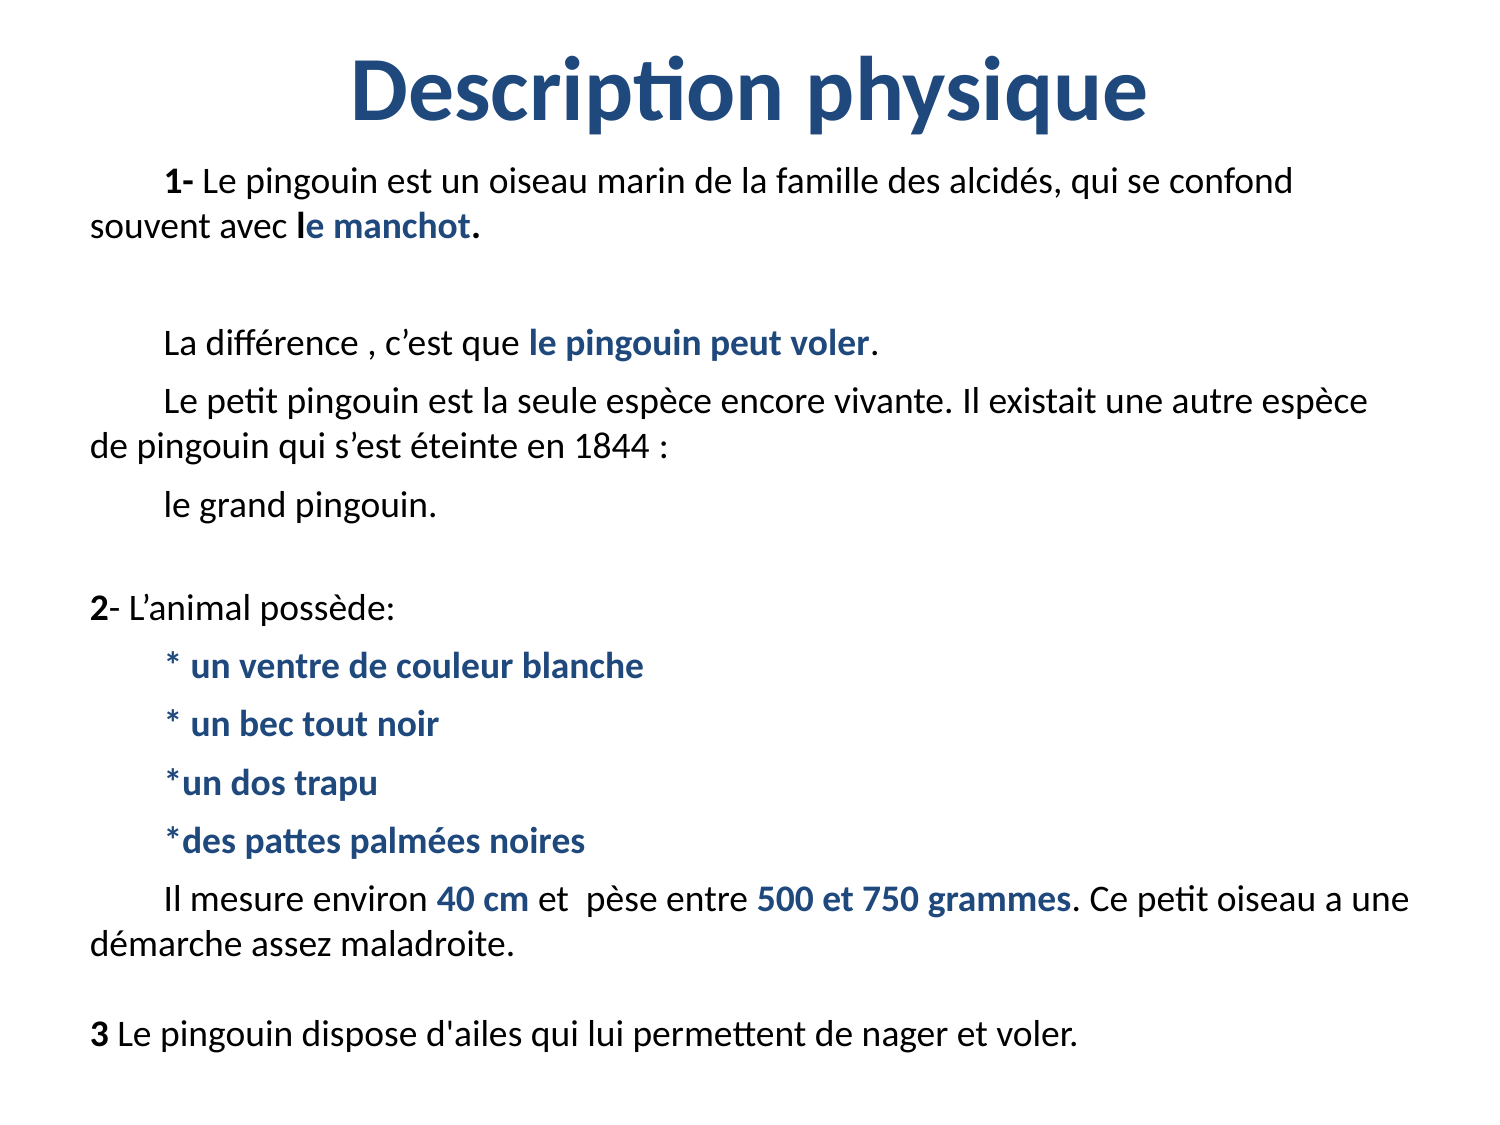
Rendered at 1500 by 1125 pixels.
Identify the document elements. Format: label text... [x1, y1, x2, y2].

list 1- Le pingouin est un oiseau marin de la famille des alcidés, qui se confond souvent avec le manchot. La différence , c’est que le pingouin peut voler. Le petit pingouin est la seule espèce encore vivante. Il existait une autre espèce de pingouin qui s’est éteinte en 1844 : le grand pingouin. 2- L’animal possède: * un ventre de couleur blanche * un bec tout noir *un dos trapu *des pattes palmées noires Il mesure environ 40 cm et pèse entre 500 et 750 grammes. Ce petit oiseau a une démarche assez maladroite. 3 Le pingouin dispose d'ailes qui lui permettent de nager et voler. [75, 149, 1425, 1083]
title Description physique [75, 45, 1425, 149]
